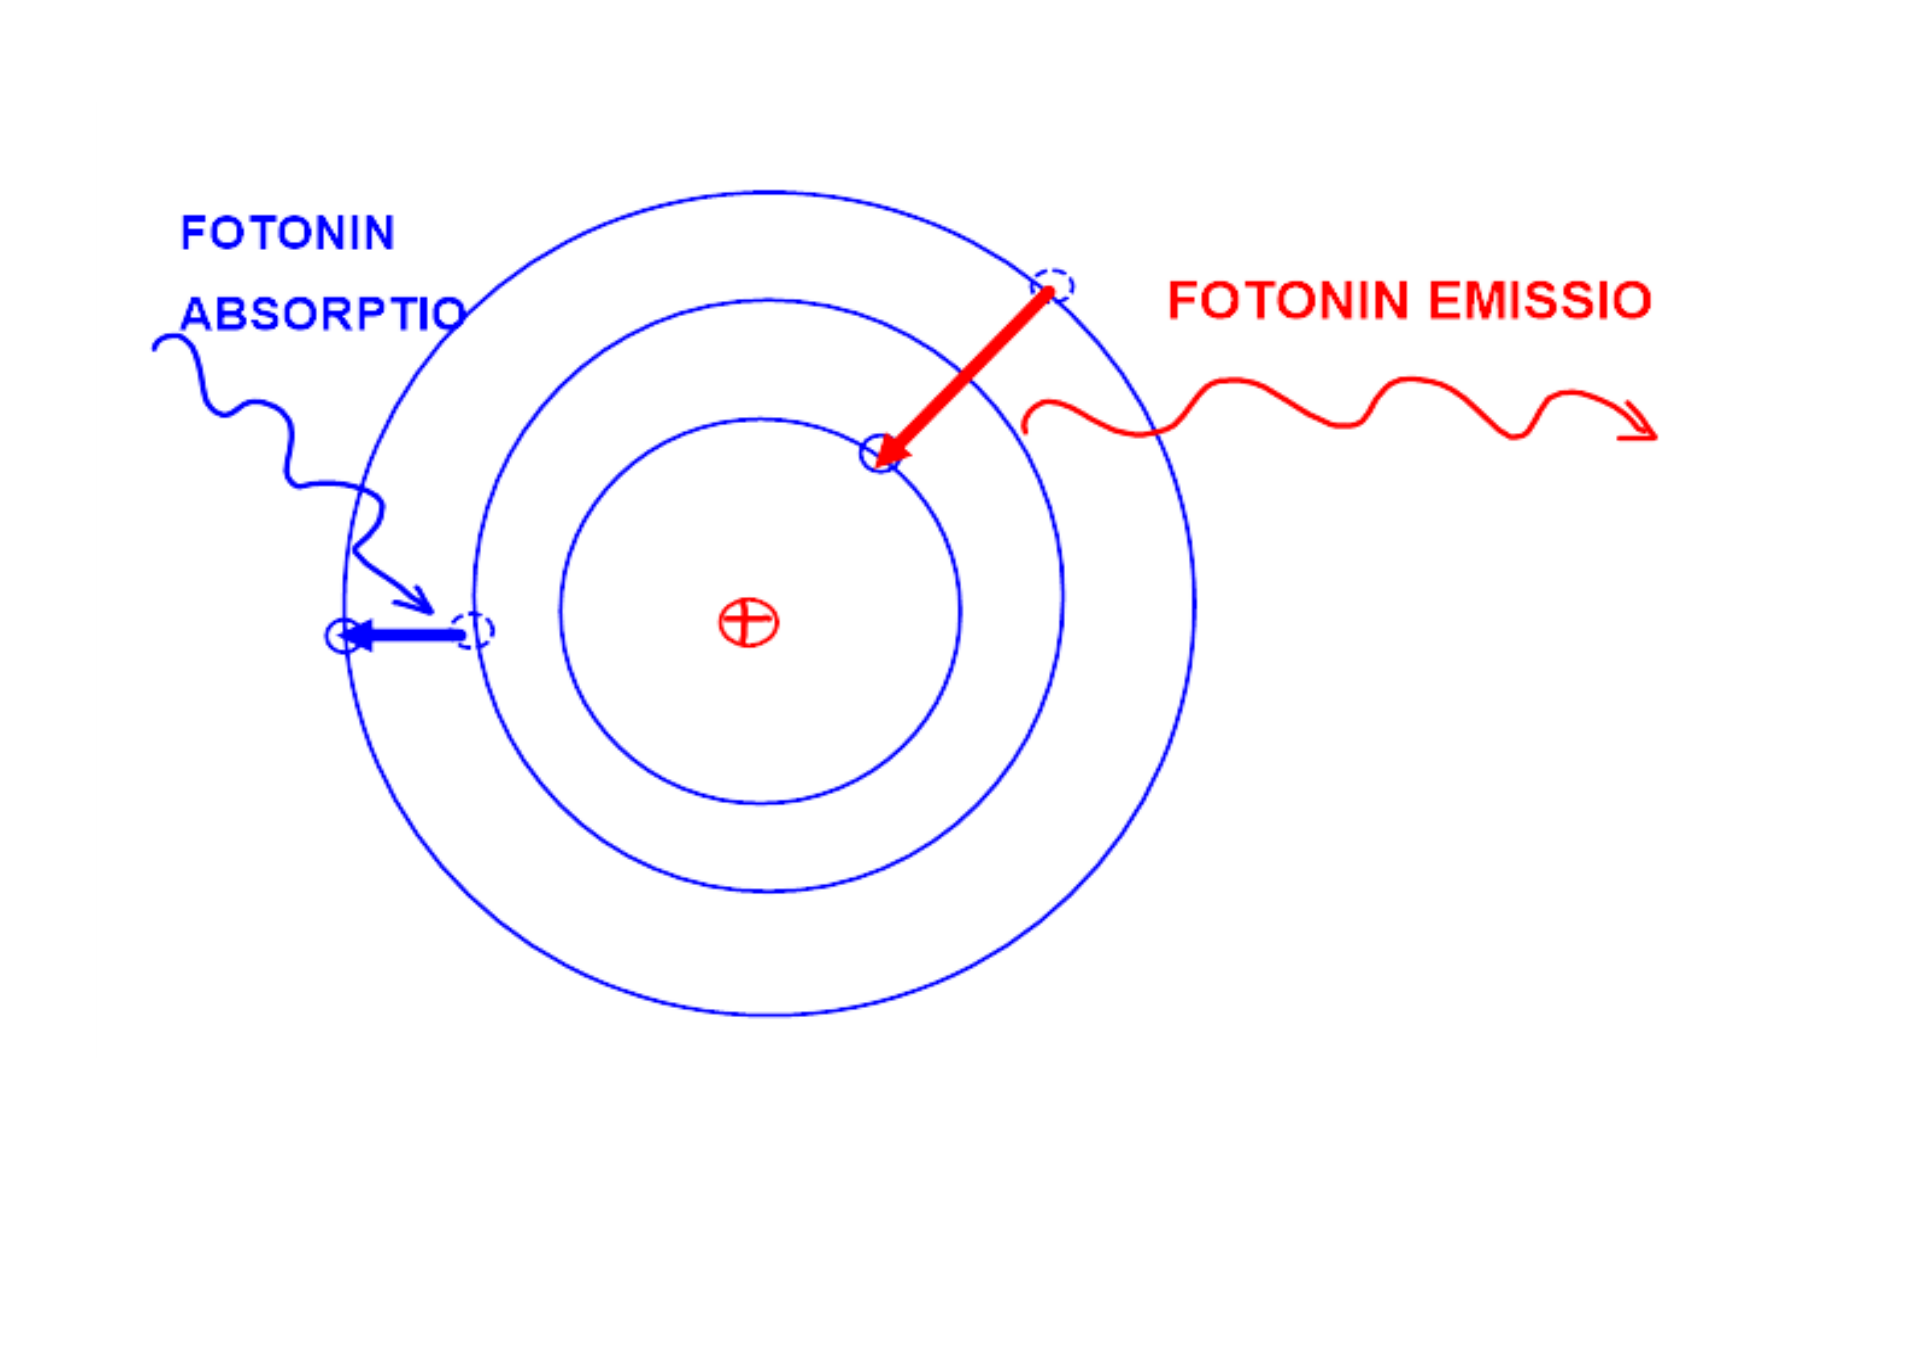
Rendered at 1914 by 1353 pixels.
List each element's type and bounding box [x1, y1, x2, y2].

picture [95, 102, 1726, 1058]
